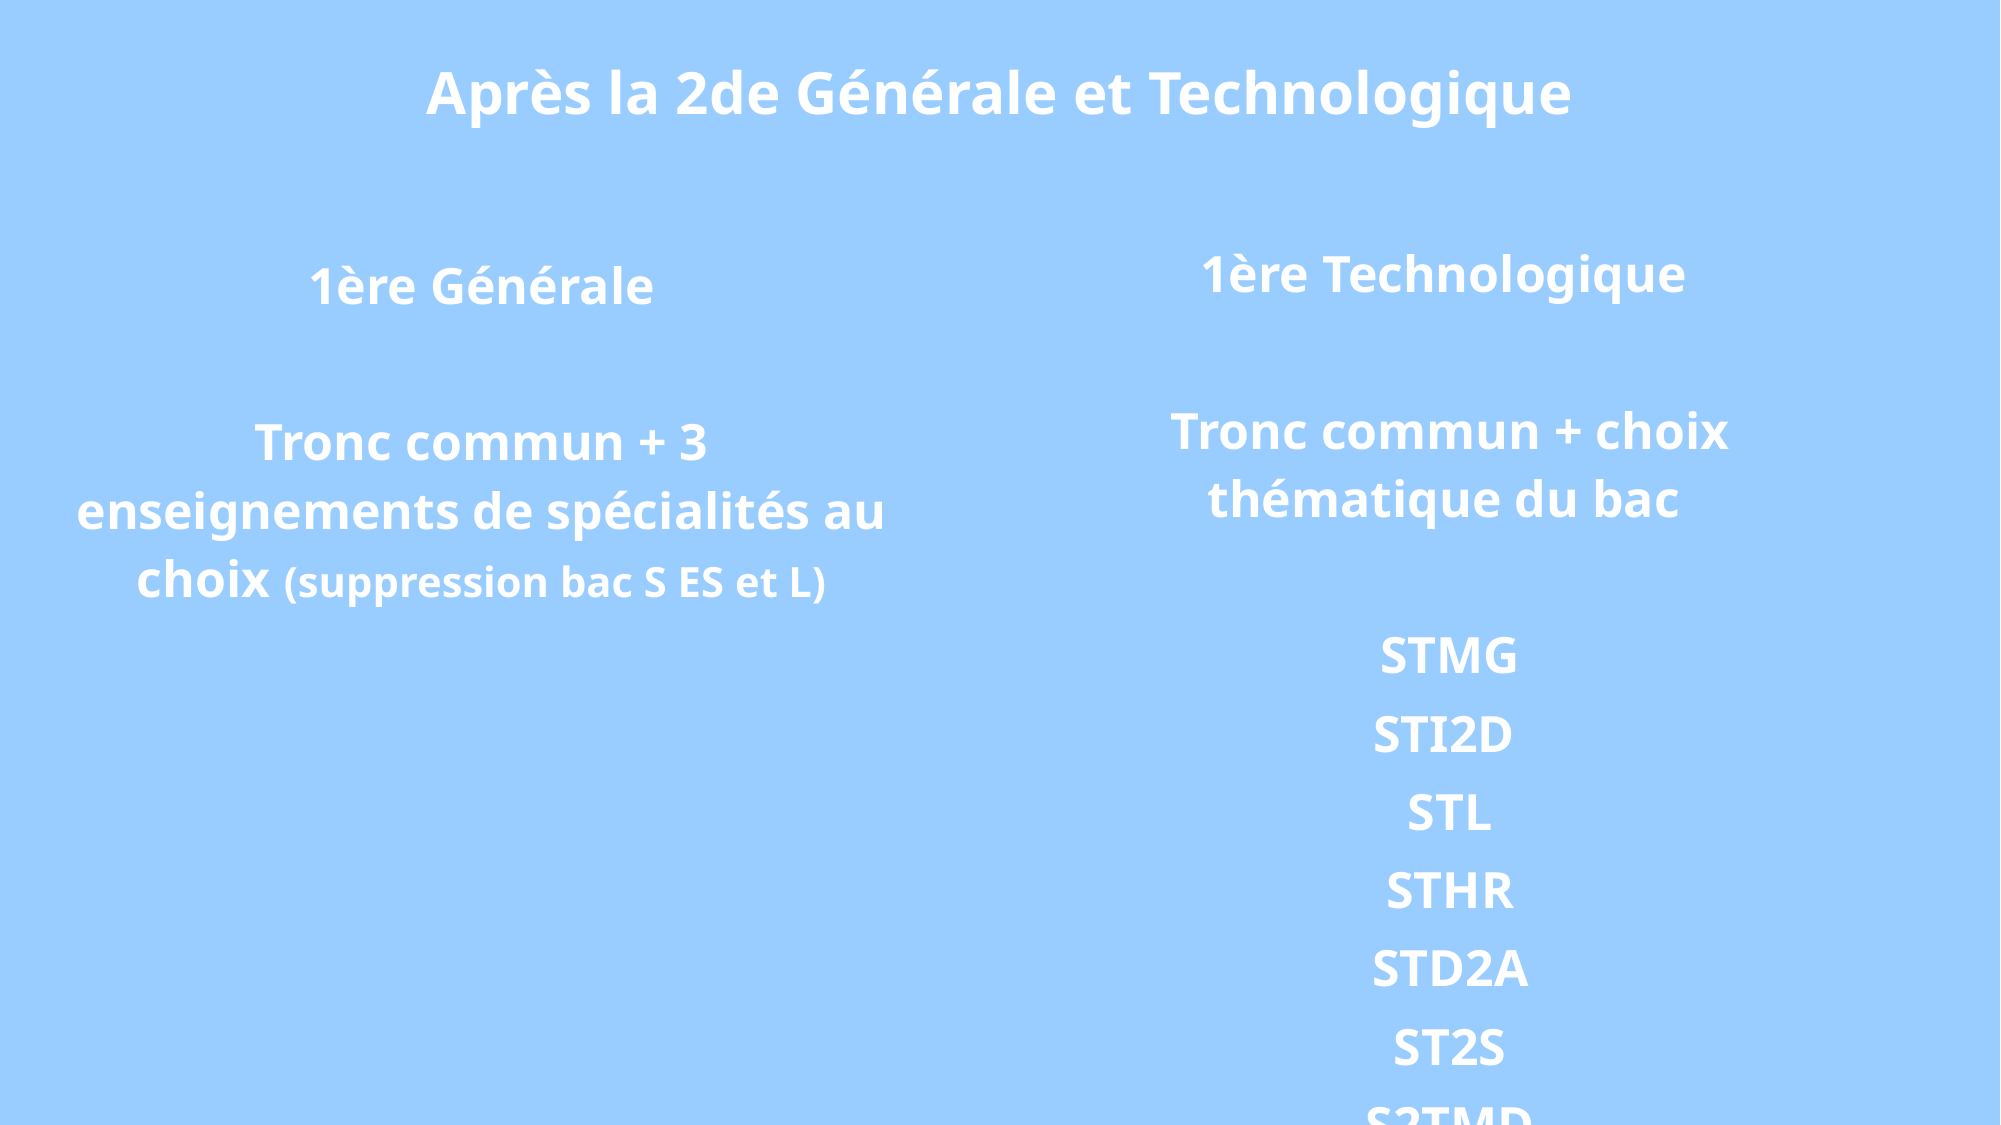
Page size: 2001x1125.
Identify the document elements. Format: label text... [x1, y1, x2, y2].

text_box Après la 2de Générale et Technologique [99, 45, 1900, 233]
text_box 1ère Technologique Tronc commun + choix thématique du bac STMG STI2D STL STHR STD2A ST2S S2TMD [999, 231, 1879, 964]
text_box 1ère Générale Tronc commun + 3 enseignements de spécialités au choix (suppression bac S ES et L) [31, 243, 910, 1007]
